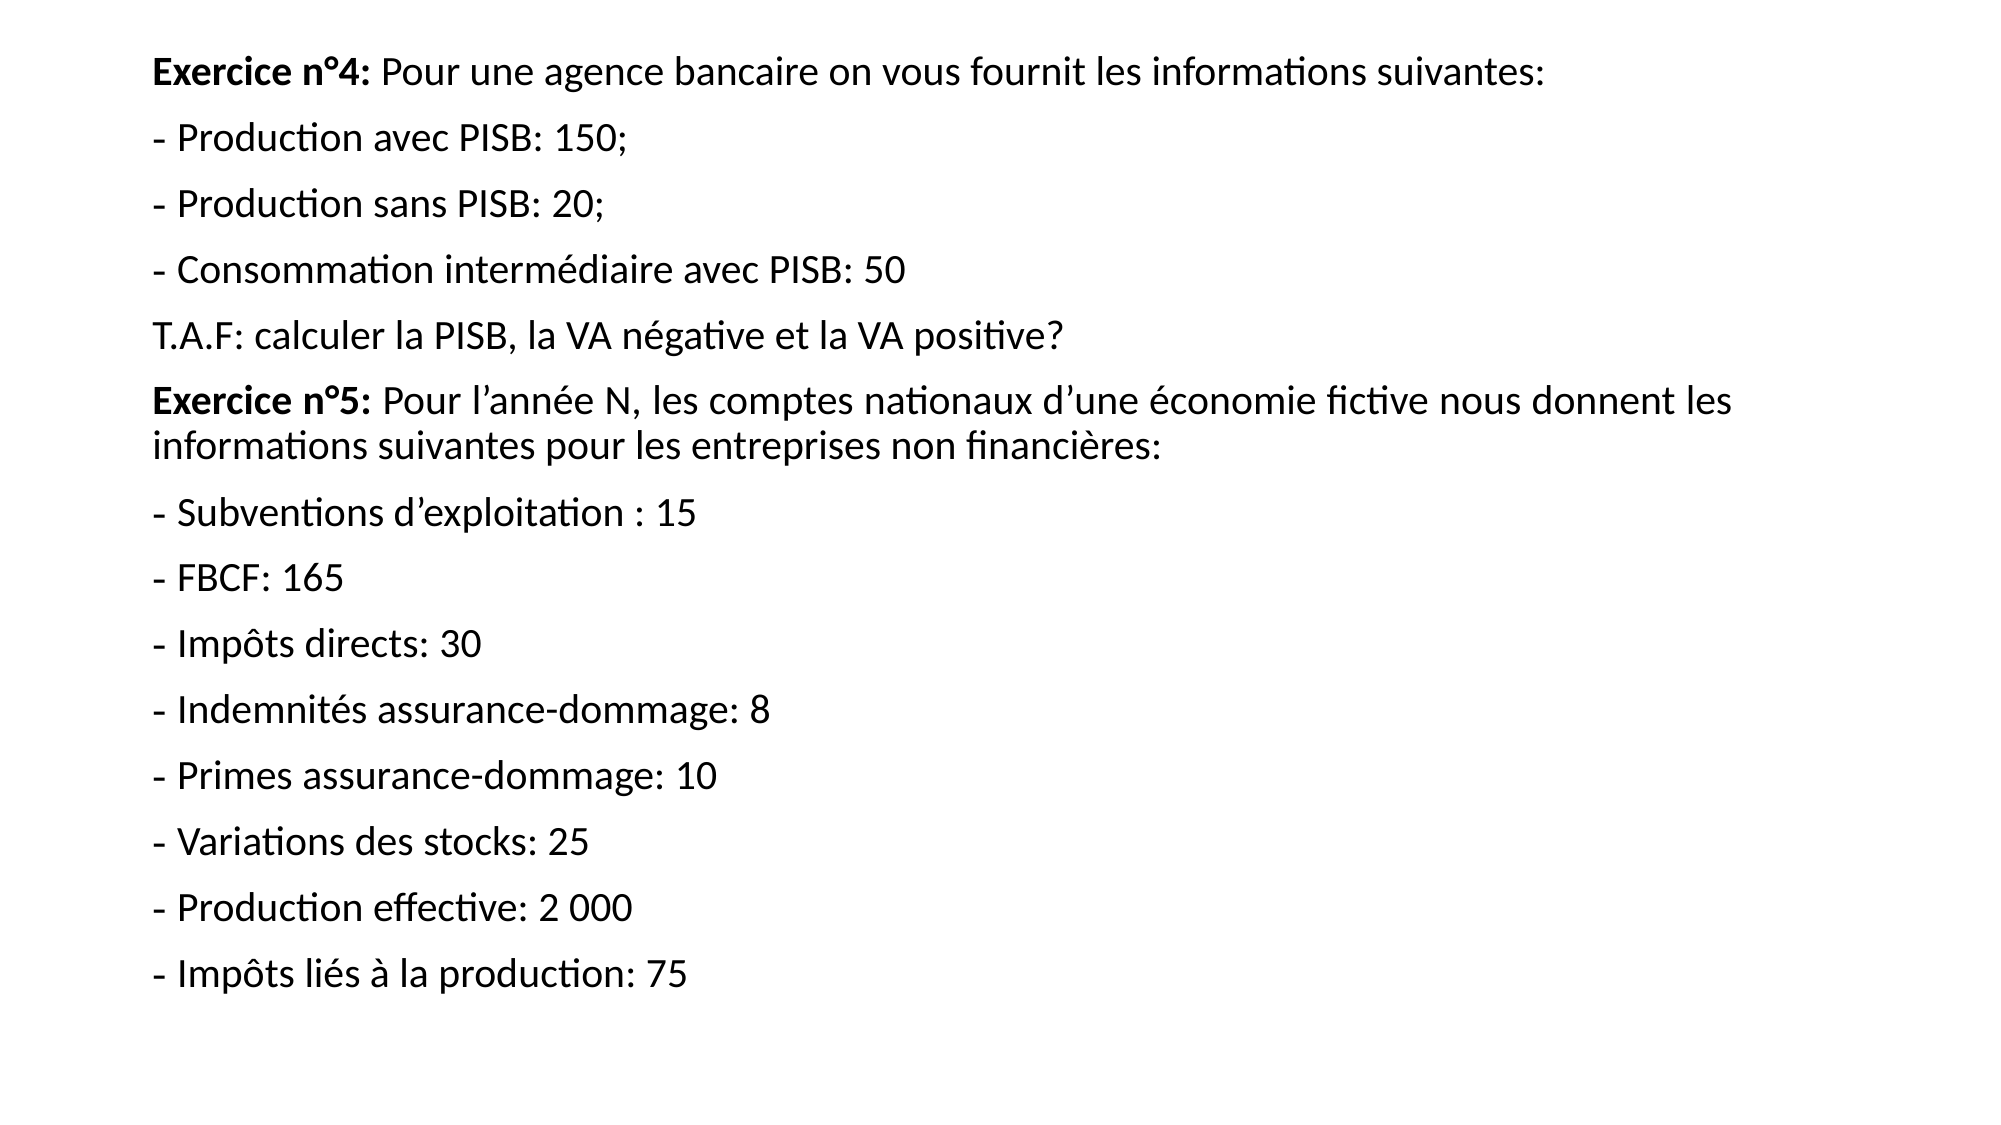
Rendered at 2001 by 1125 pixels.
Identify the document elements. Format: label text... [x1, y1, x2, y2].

list Exercice n°4: Pour une agence bancaire on vous fournit les informations suivantes: - Production avec PISB: 150; - Production sans PISB: 20; - Consommation intermédiaire avec PISB: 50 T.A.F: calculer la PISB, la VA négative et la VA positive? Exercice n°5: Pour l’année N, les comptes nationaux d’une économie fictive nous donnent les informations suivantes pour les entreprises non financières: - Subventions d’exploitation : 15 - FBCF: 165 - Impôts directs: 30 - Indemnités assurance-dommage: 8 - Primes assurance-dommage: 10 - Variations des stocks: 25 - Production effective: 2 000 - Impôts liés à la production: 75 [137, 41, 1863, 1046]
